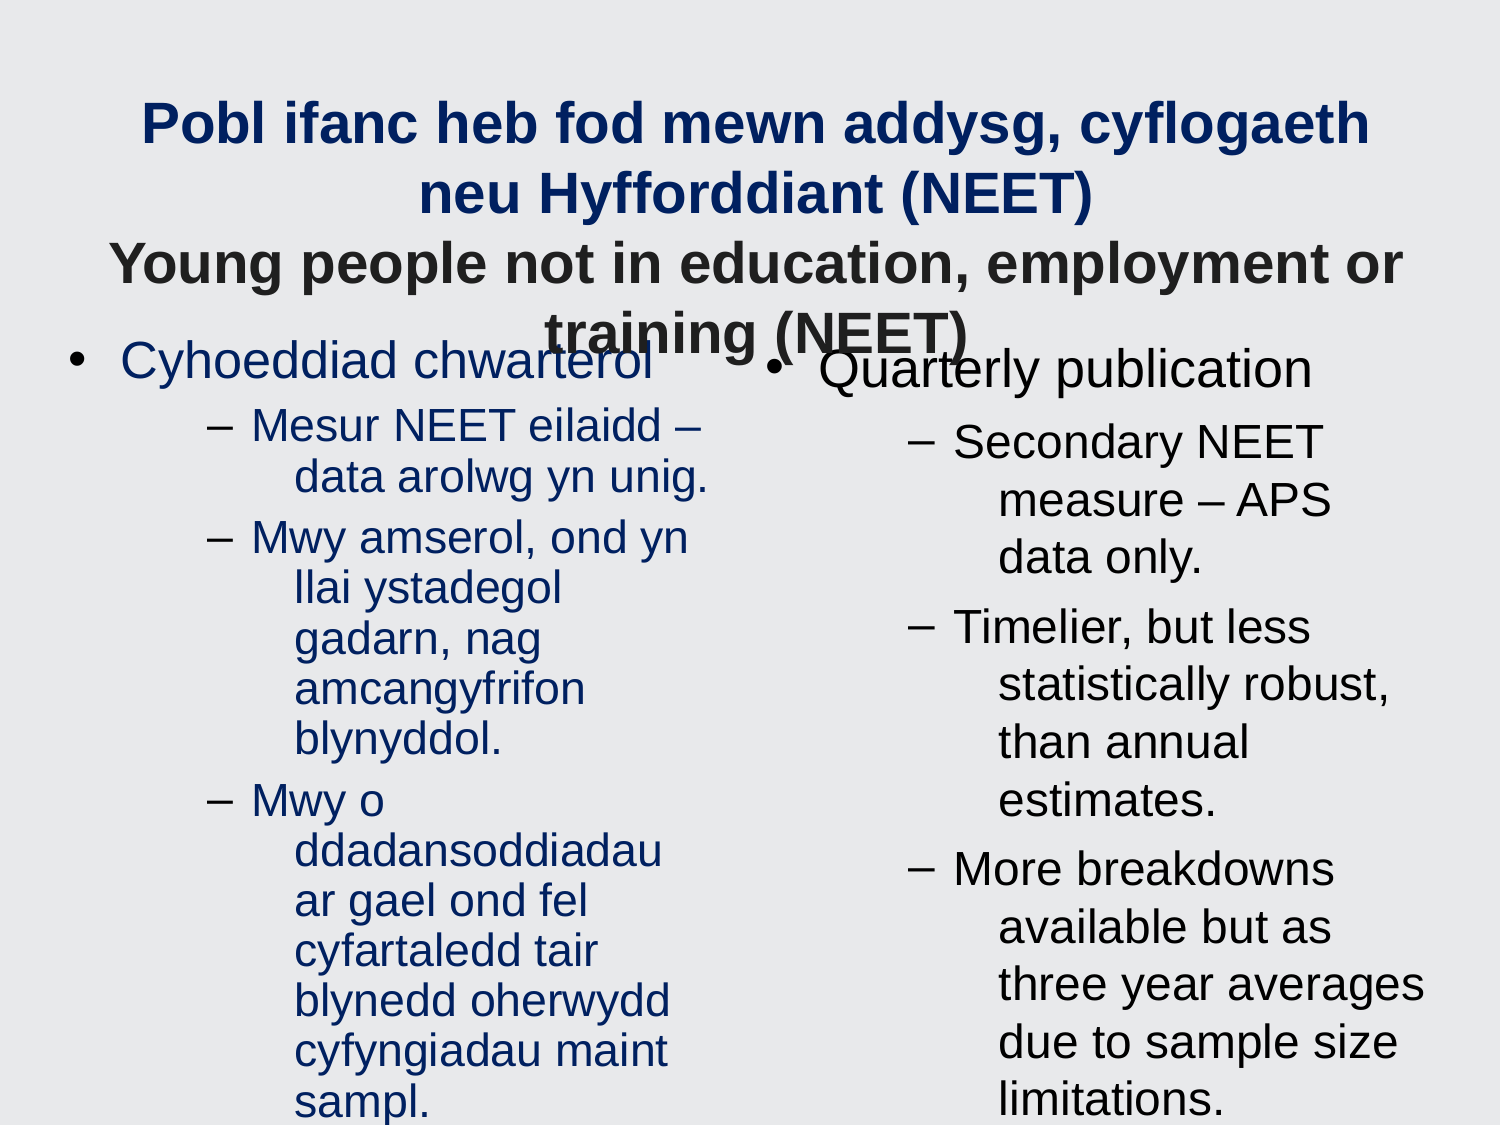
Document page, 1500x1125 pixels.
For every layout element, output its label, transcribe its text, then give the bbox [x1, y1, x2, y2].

title Pobl ifanc heb fod mewn addysg, cyflogaeth neu Hyfforddiant (NEET) Young people not in education, employment or training (NEET) [70, 78, 1443, 266]
list Quarterly publication Secondary NEET measure – APS data only. Timelier, but less statistically robust, than annual estimates. More breakdowns available but as three year averages due to sample size limitations. [750, 326, 1447, 1125]
text_box Cyhoeddiad chwarterol Mesur NEET eilaidd – data arolwg yn unig. Mwy amserol, ond yn llai ystadegol gadarn, nag amcangyfrifon blynyddol. Mwy o ddadansoddiadau ar gael ond fel cyfartaledd tair blynedd oherwydd cyfyngiadau maint sampl. [53, 326, 729, 1125]
